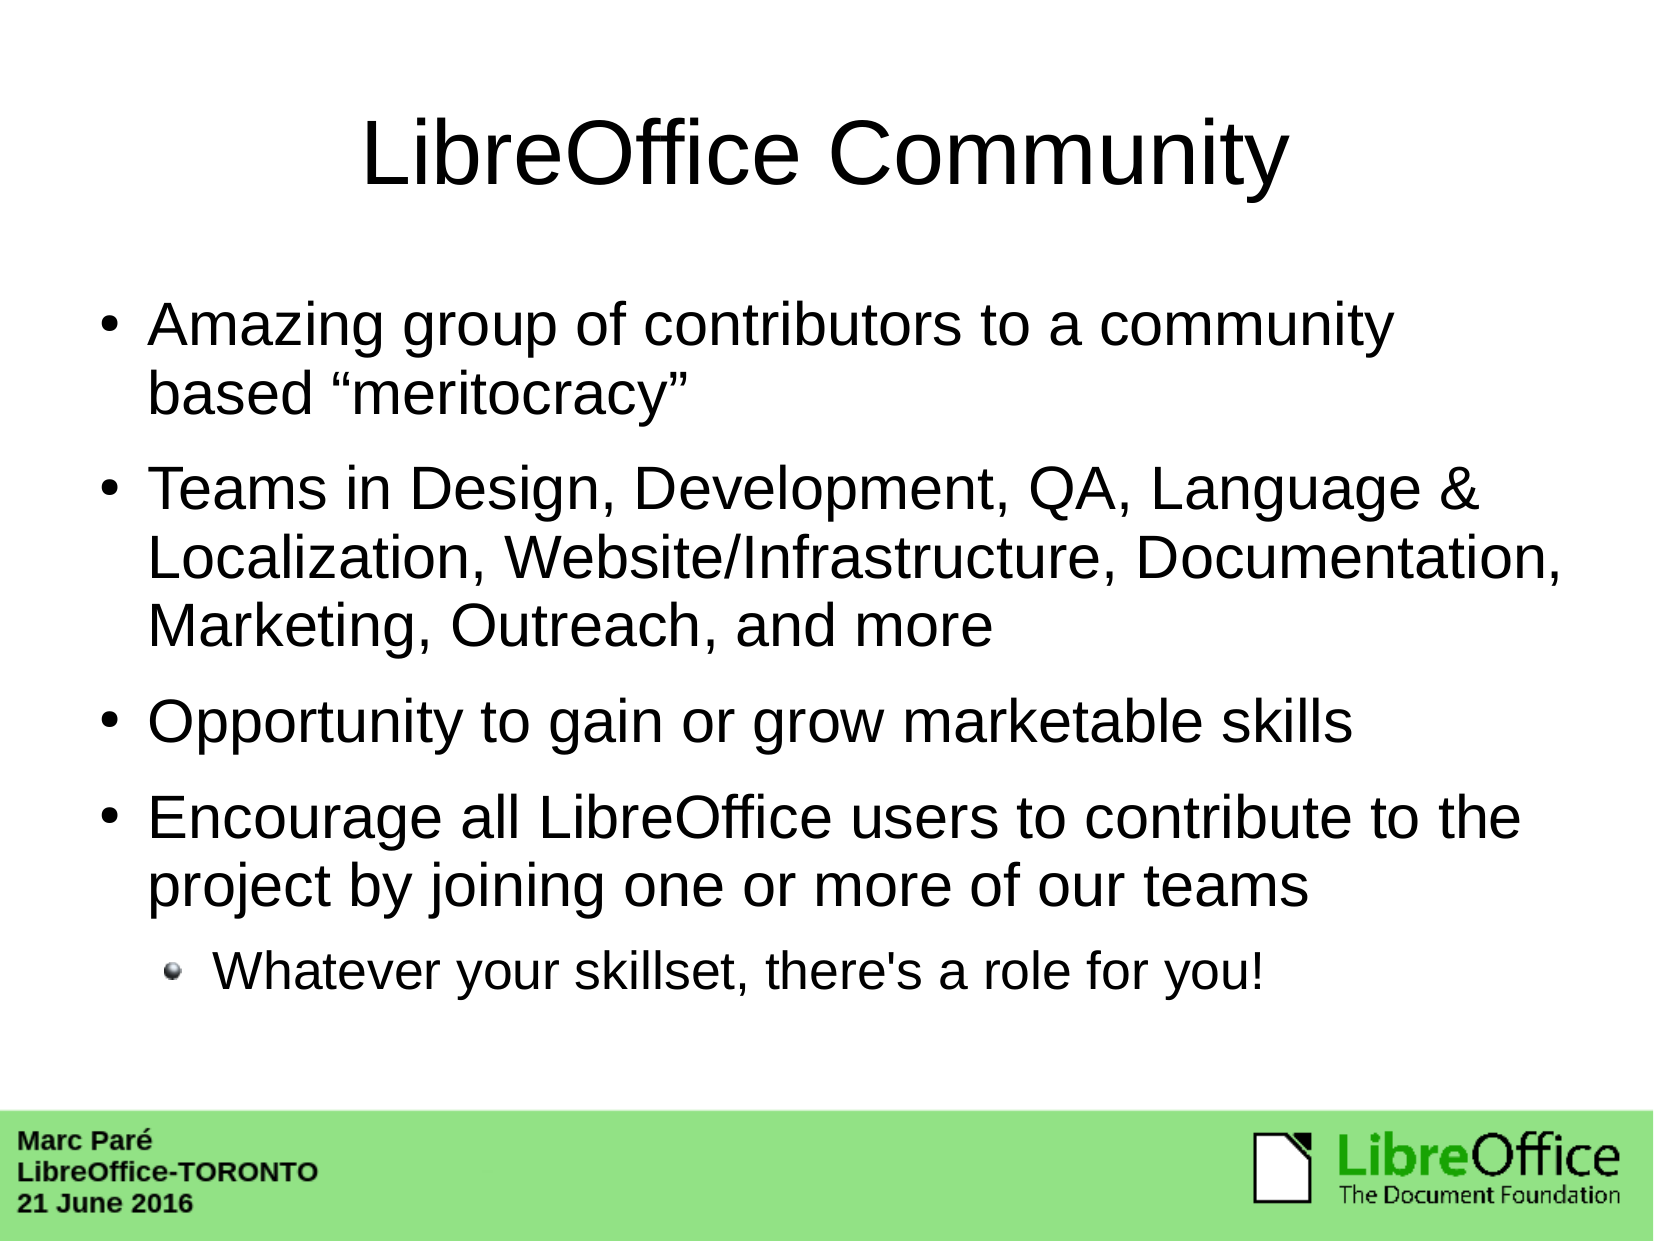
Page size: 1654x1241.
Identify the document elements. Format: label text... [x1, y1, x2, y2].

title LibreOffice Community [82, 49, 1571, 257]
list Amazing group of contributors to a community based “meritocracy” Teams in Design, Development, QA, Language & Localization, Website/Infrastructure, Documentation, Marketing, Outreach, and more Opportunity to gain or grow marketable skills Encourage all LibreOffice users to contribute to the project by joining one or more of our teams Whatever your skillset, there's a role for you! [82, 290, 1571, 1010]
picture [0, 0, 1654, 1241]
